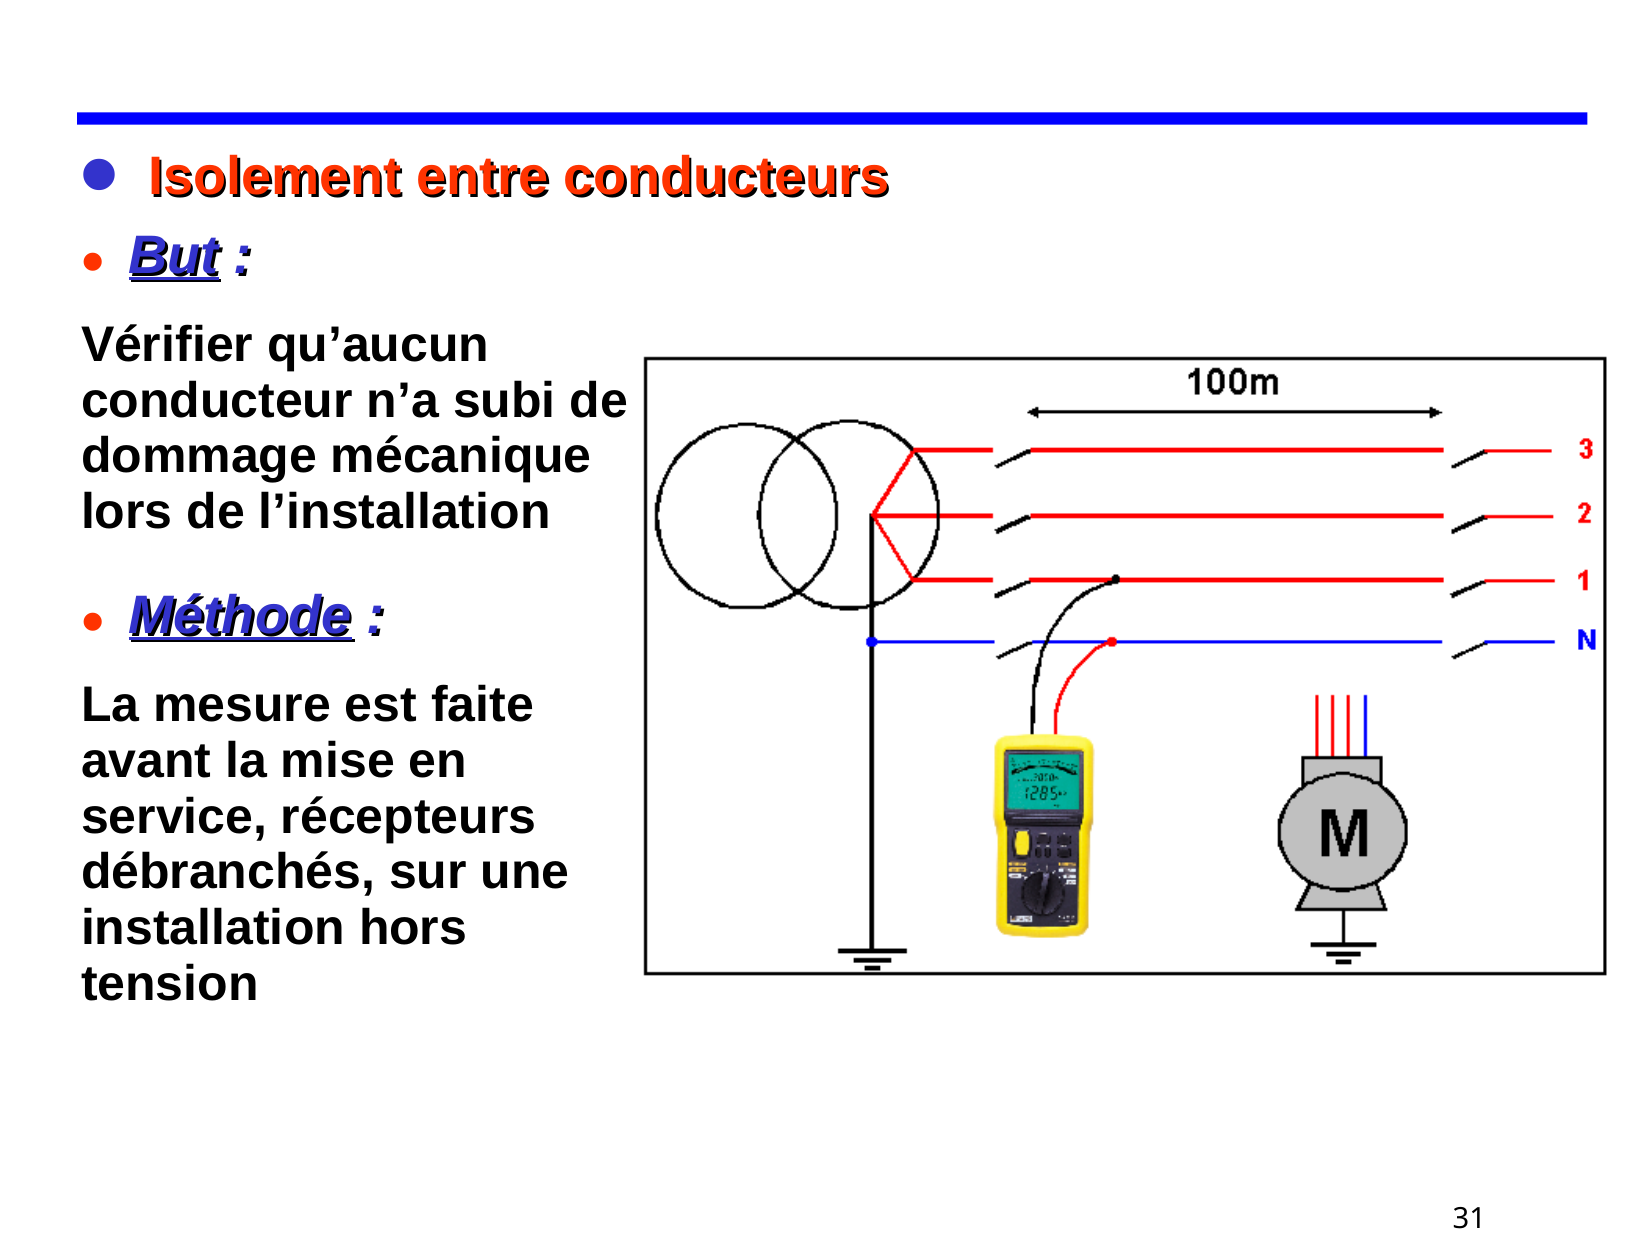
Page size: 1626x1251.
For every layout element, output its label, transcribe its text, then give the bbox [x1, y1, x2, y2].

text_box  But : Vérifier qu’aucun conducteur n’a subi de dommage mécanique lors de l’installation  Méthode : La mesure est faite avant la mise en service, récepteurs débranchés, sur une installation hors tension [64, 215, 651, 1020]
text_box  Isolement entre conducteurs [62, 137, 1113, 215]
chart [638, 351, 1613, 988]
